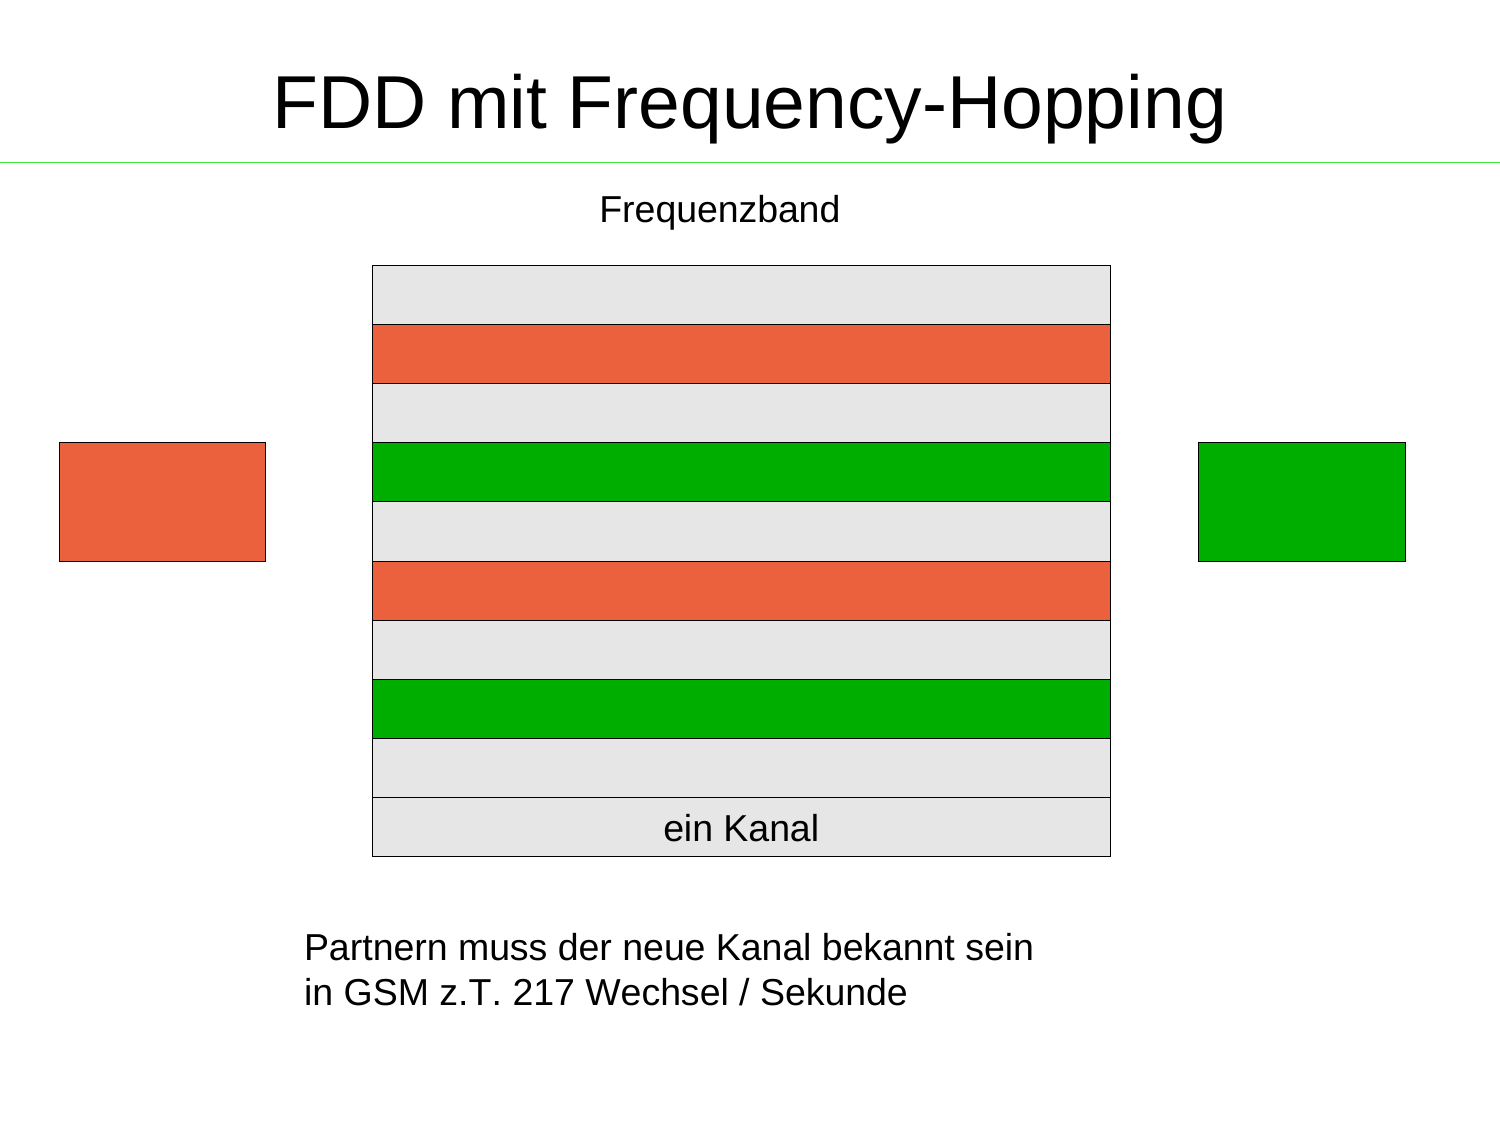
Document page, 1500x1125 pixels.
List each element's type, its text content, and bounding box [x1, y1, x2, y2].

text_box [1198, 442, 1406, 562]
text_box Frequenzband [584, 177, 975, 237]
text_box [372, 265, 1111, 797]
text_box [59, 442, 266, 562]
text_box ein Kanal [372, 797, 1111, 857]
text_box Partnern muss der neue Kanal bekannt sein in GSM z.T. 217 Wechsel / Sekunde [289, 915, 1247, 1021]
title FDD mit Frequency-Hopping [75, 49, 1426, 156]
